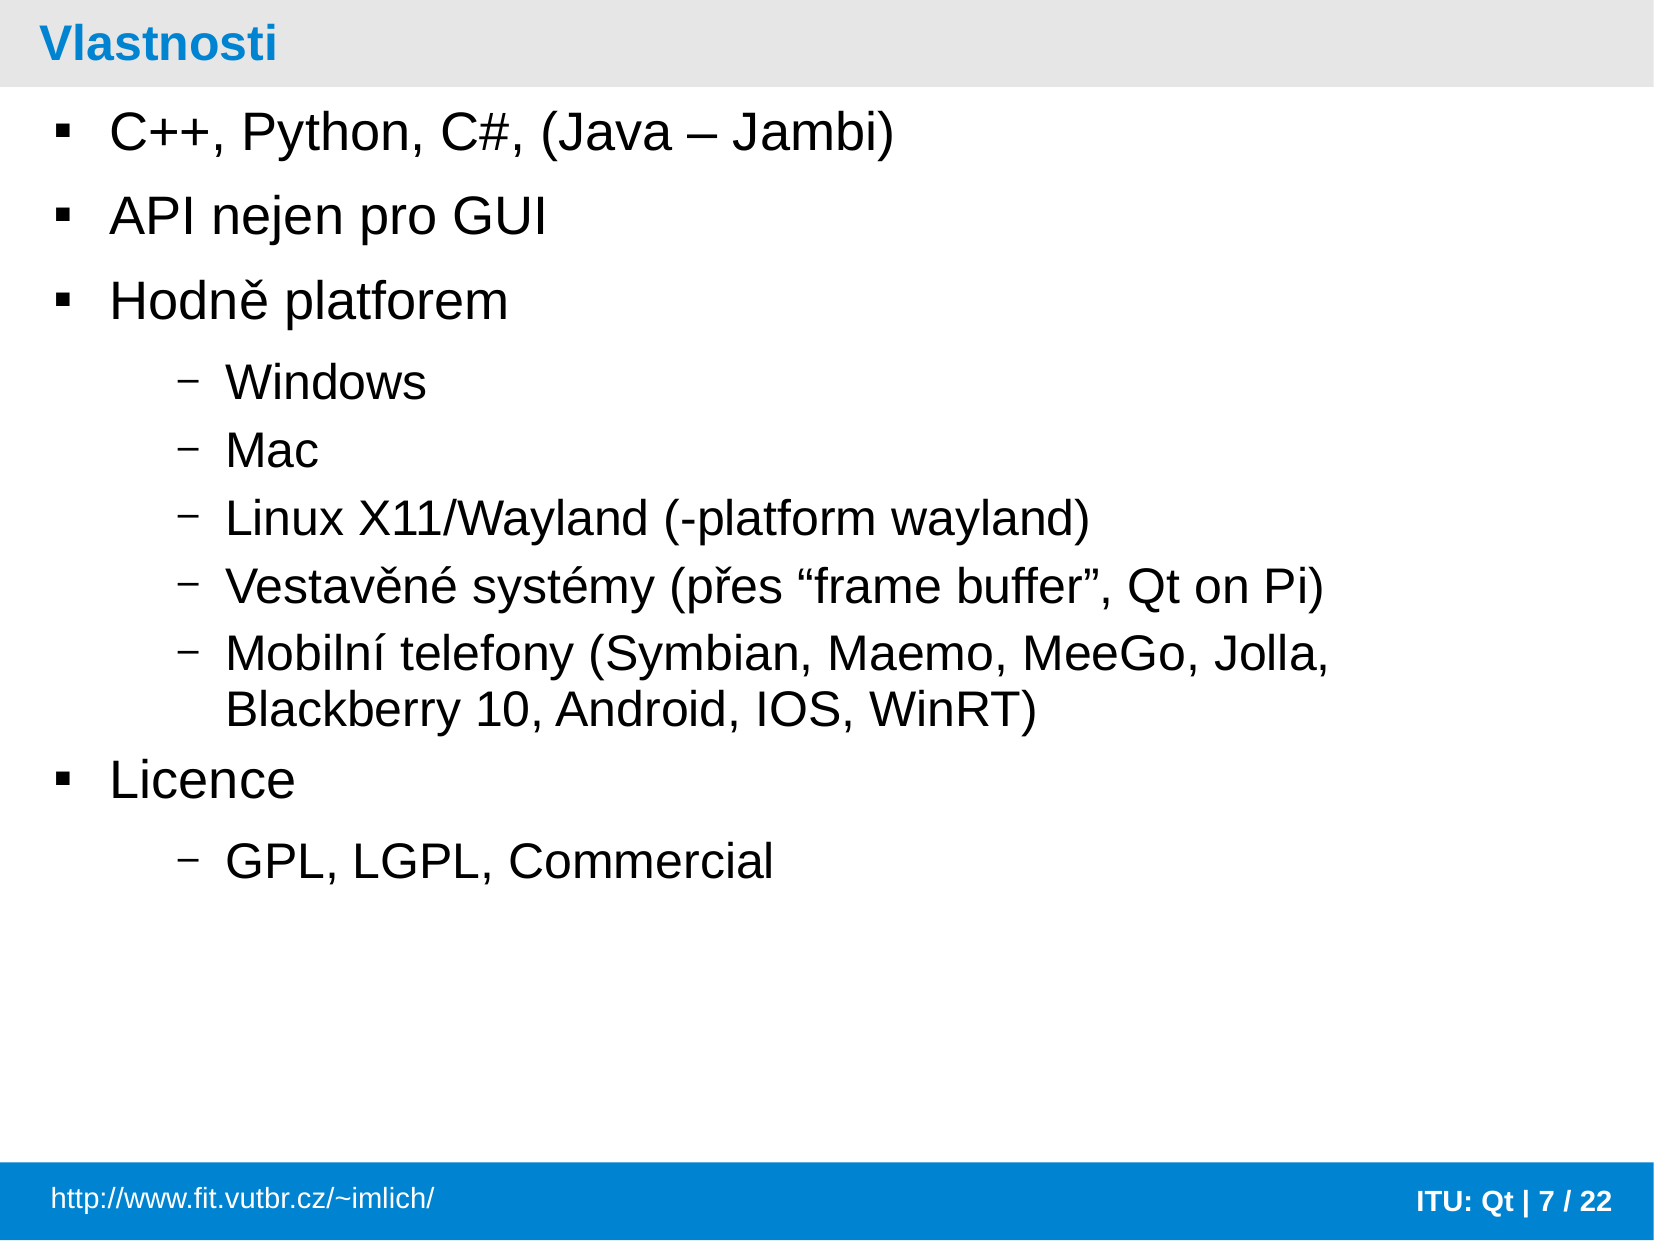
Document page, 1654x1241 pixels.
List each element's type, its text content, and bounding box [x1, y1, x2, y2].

list C++, Python, C#, (Java – Jambi) API nejen pro GUI Hodně platforem Windows Mac Linux X11/Wayland (-platform wayland) Vestavěné systémy (přes “frame buffer”, Qt on Pi) Mobilní telefony (Symbian, Maemo, MeeGo, Jolla, Blackberry 10, Android, IOS, WinRT) Licence GPL, LGPL, Commercial [38, 101, 1616, 1126]
title Vlastnosti [39, 5, 1615, 81]
